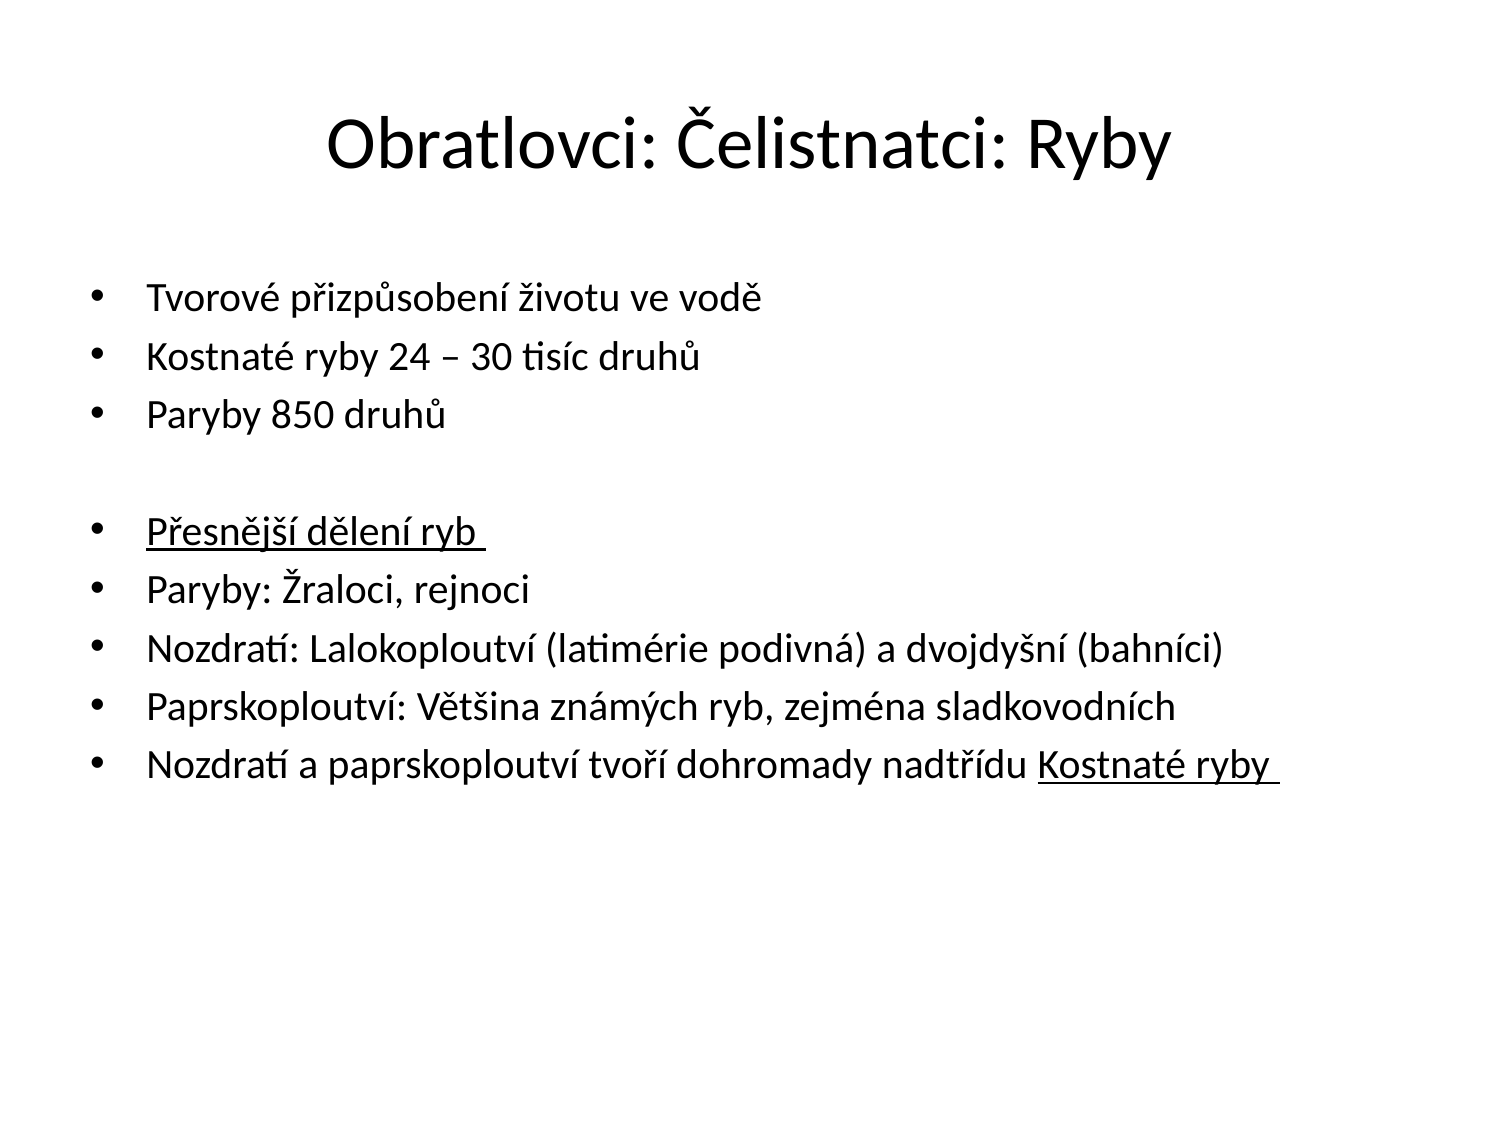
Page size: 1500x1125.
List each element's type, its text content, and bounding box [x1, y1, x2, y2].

list Tvorové přizpůsobení životu ve vodě Kostnaté ryby 24 – 30 tisíc druhů Paryby 850 druhů Přesnější dělení ryb Paryby: Žraloci, rejnoci Nozdratí: Lalokoploutví (latimérie podivná) a dvojdyšní (bahníci) Paprskoploutví: Většina známých ryb, zejména sladkovodních Nozdratí a paprskoploutví tvoří dohromady nadtřídu Kostnaté ryby [75, 262, 1425, 1005]
title Obratlovci: Čelistnatci: Ryby [75, 45, 1425, 233]
